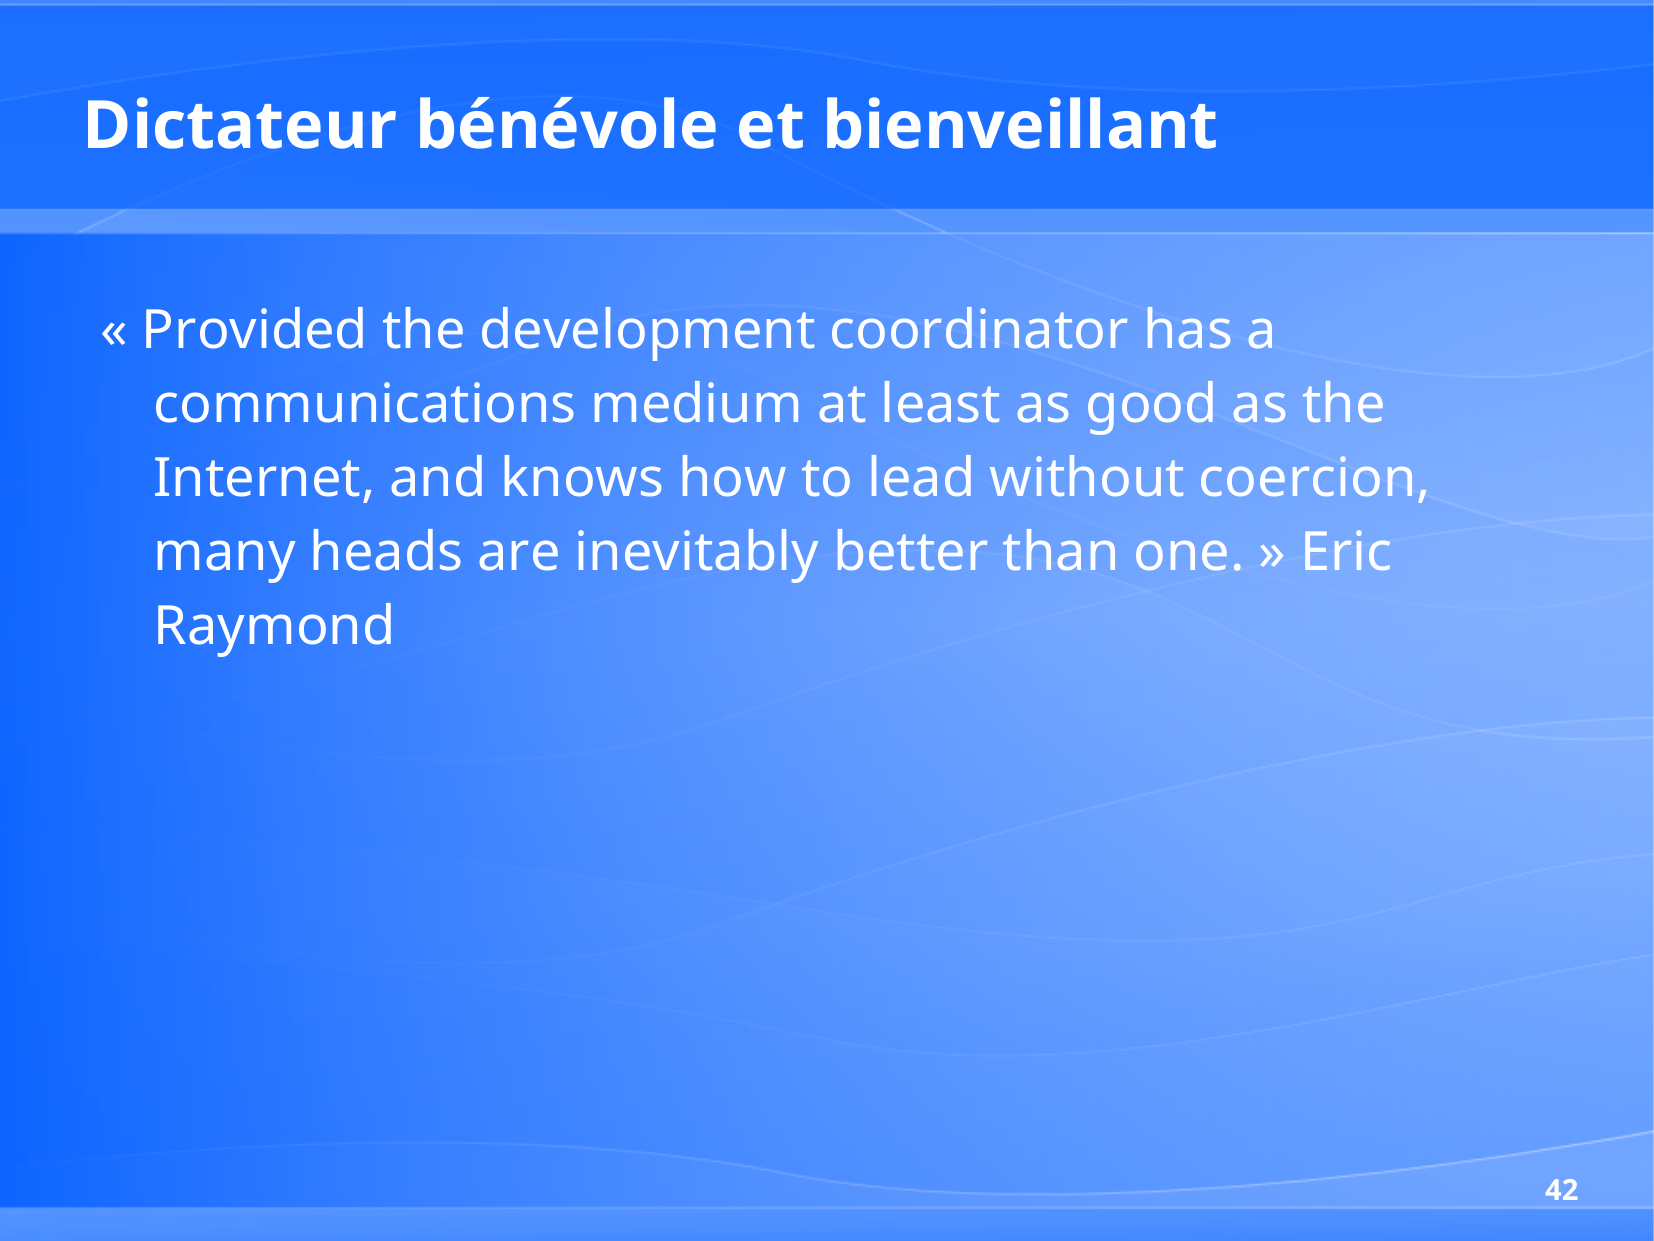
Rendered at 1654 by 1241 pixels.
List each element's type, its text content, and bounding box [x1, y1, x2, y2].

picture [0, 0, 1654, 1241]
title Dictateur bénévole et bienveillant [23, 15, 1625, 229]
list « Provided the development coordinator has a communications medium at least as good as the Internet, and knows how to lead without coercion, many heads are inevitably better than one. » Eric Raymond [82, 290, 1571, 1108]
